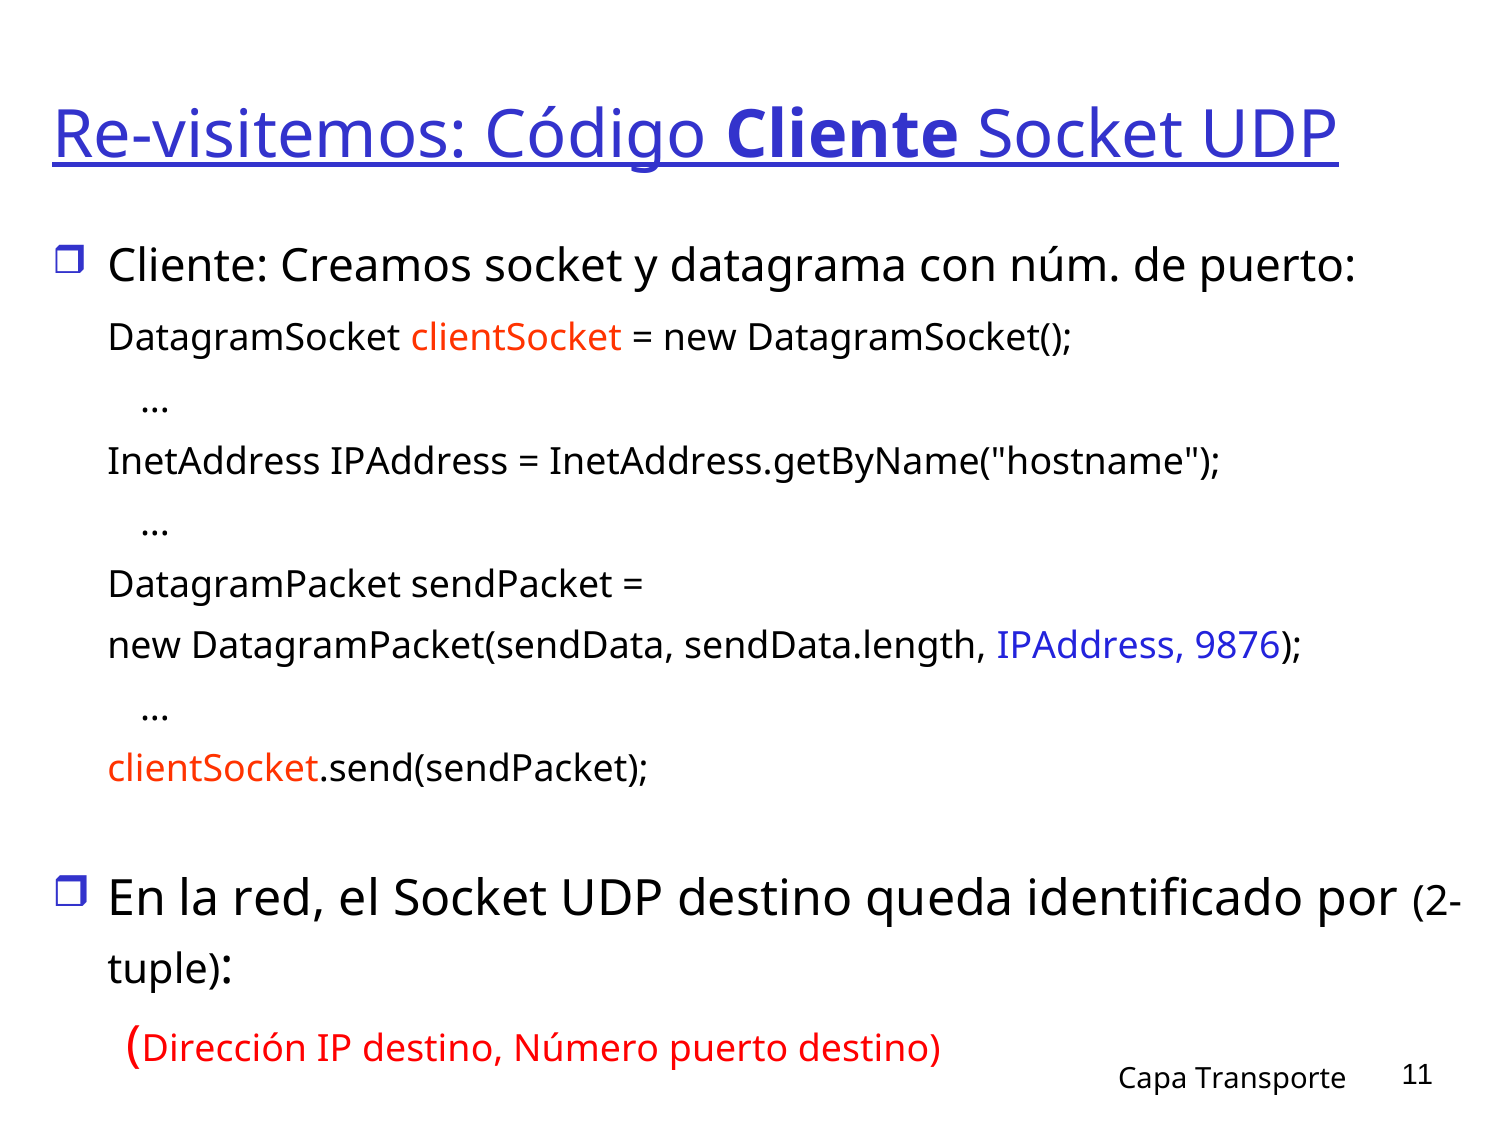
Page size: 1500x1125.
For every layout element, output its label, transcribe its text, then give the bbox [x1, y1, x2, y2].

title Re-visitemos: Código Cliente Socket UDP [37, 37, 1463, 224]
list Cliente: Creamos socket y datagrama con núm. de puerto: DatagramSocket clientSocket = new DatagramSocket(); ... InetAddress IPAddress = InetAddress.getByName("hostname"); ... DatagramPacket sendPacket = new DatagramPacket(sendData, sendData.length, IPAddress, 9876); ... clientSocket.send(sendPacket); En la red, el Socket UDP destino queda identificado por (2-tuple): (Dirección IP destino, Número puerto destino)‏ [37, 224, 1500, 1051]
